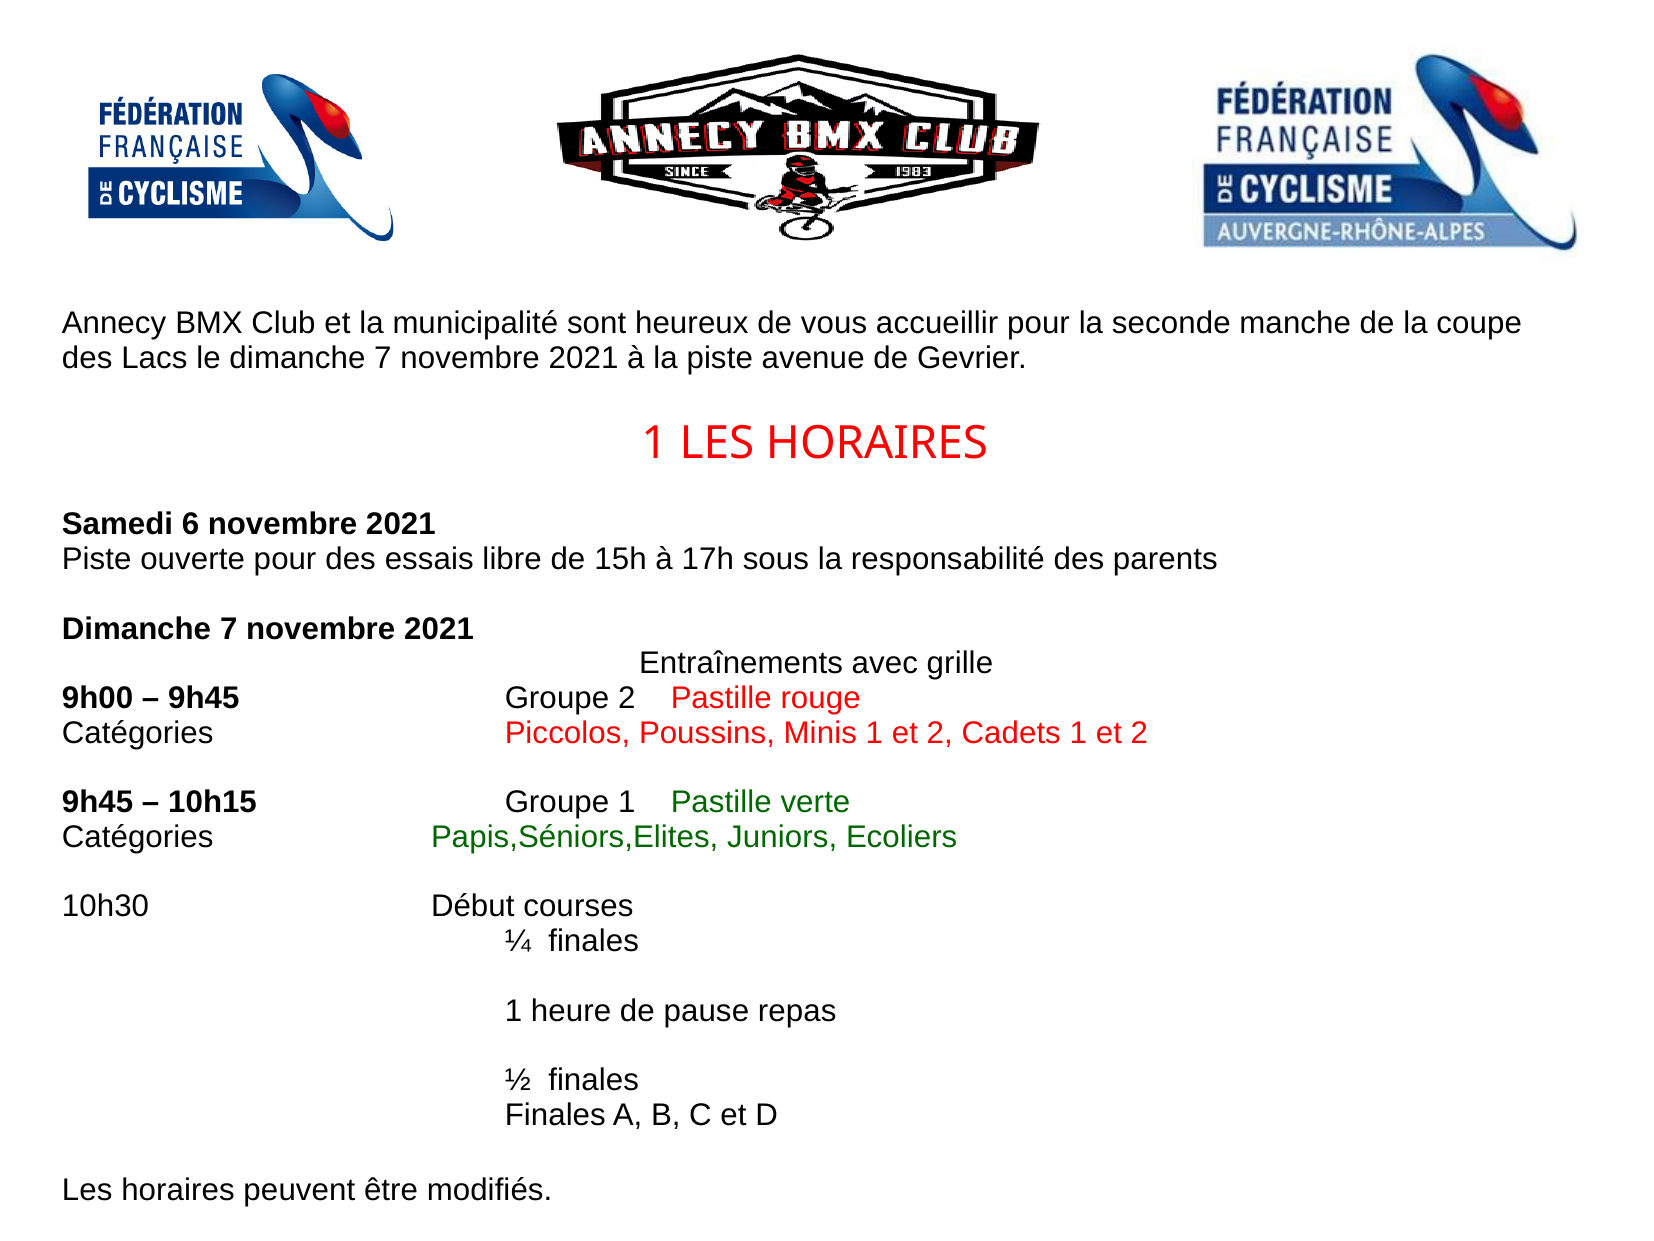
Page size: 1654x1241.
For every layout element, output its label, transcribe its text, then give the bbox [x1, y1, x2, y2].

picture [35, 25, 437, 272]
text_box Annecy BMX Club et la municipalité sont heureux de vous accueillir pour la seconde manche de la coupe des Lacs le dimanche 7 novembre 2021 à la piste avenue de Gevrier. 1 LES HORAIRES Samedi 6 novembre 2021 Piste ouverte pour des essais libre de 15h à 17h sous la responsabilité des parents Dimanche 7 novembre 2021 Entraînements avec grille 9h00 – 9h45 Groupe 2 Pastille rouge Catégories Piccolos, Poussins, Minis 1 et 2, Cadets 1 et 2 9h45 – 10h15 Groupe 1 Pastille verte Catégories Papis,Séniors,Elites, Juniors, Ecoliers 10h30 Début courses ¼ finales 1 heure de pause repas ½ finales Finales A, B, C et D Les horaires peuvent être modifiés. [47, 297, 1595, 1241]
picture [1192, 47, 1583, 260]
picture [531, 12, 1063, 272]
